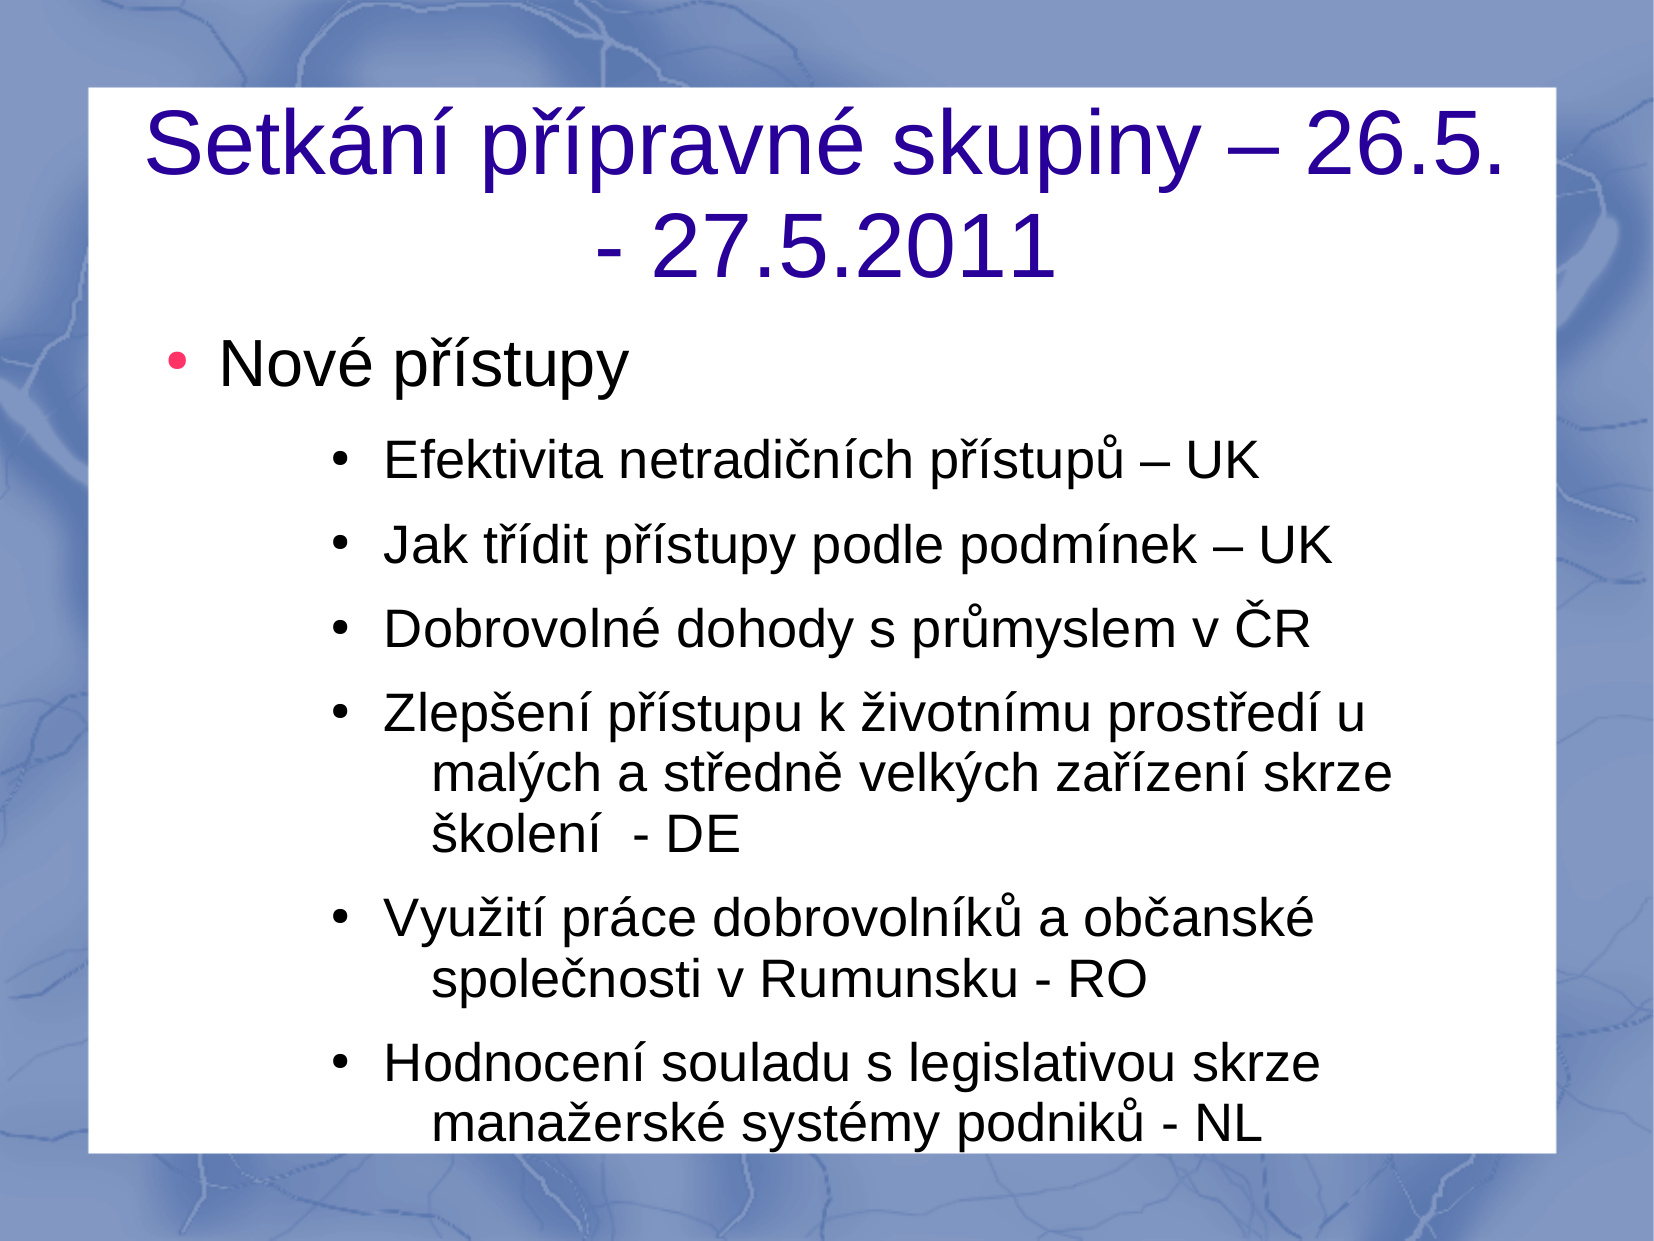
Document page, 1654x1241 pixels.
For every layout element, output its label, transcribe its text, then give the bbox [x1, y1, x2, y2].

title Setkání přípravné skupiny – 26.5. - 27.5.2011 [118, 90, 1536, 298]
picture [0, 0, 1654, 1241]
list Nové přístupy Efektivita netradičních přístupů – UK Jak třídit přístupy podle podmínek – UK Dobrovolné dohody s průmyslem v ČR Zlepšení přístupu k životnímu prostředí u malých a středně velkých zařízení skrze školení - DE Využití práce dobrovolníků a občanské společnosti v Rumunsku - RO Hodnocení souladu s legislativou skrze manažerské systémy podniků - NL [147, 325, 1506, 1241]
